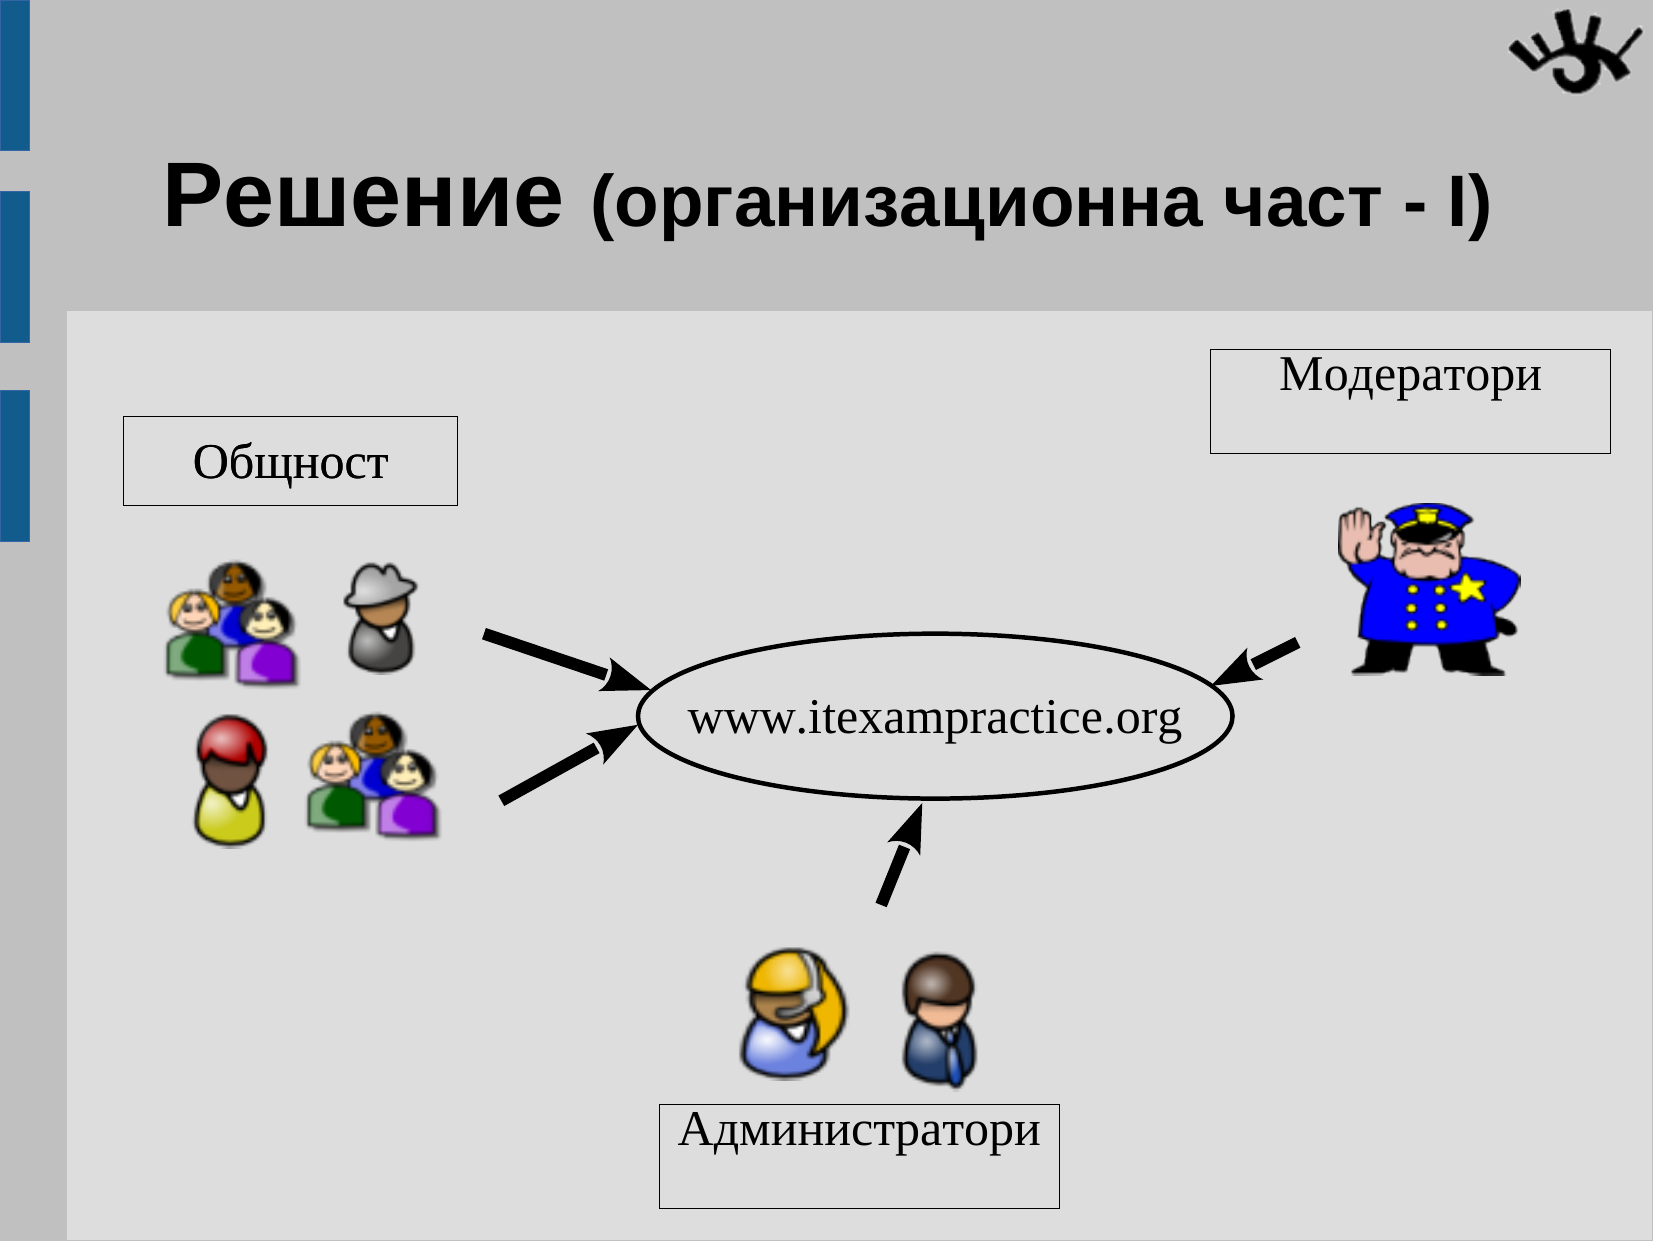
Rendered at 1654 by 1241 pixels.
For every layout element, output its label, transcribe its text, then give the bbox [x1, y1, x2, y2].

text_box www.itexampractice.org [637, 633, 1233, 799]
list [73, 312, 1639, 1220]
picture [709, 946, 869, 1081]
text_box Модератори [1210, 349, 1611, 454]
picture [321, 559, 439, 675]
picture [1338, 503, 1521, 676]
text_box Администратори [659, 1104, 1060, 1209]
text_box Общност [123, 416, 458, 506]
picture [1488, 0, 1653, 104]
picture [167, 713, 296, 849]
title Решение (организационна част - I) [121, 91, 1534, 299]
picture [874, 950, 1007, 1092]
picture [162, 555, 304, 701]
picture [303, 707, 445, 853]
